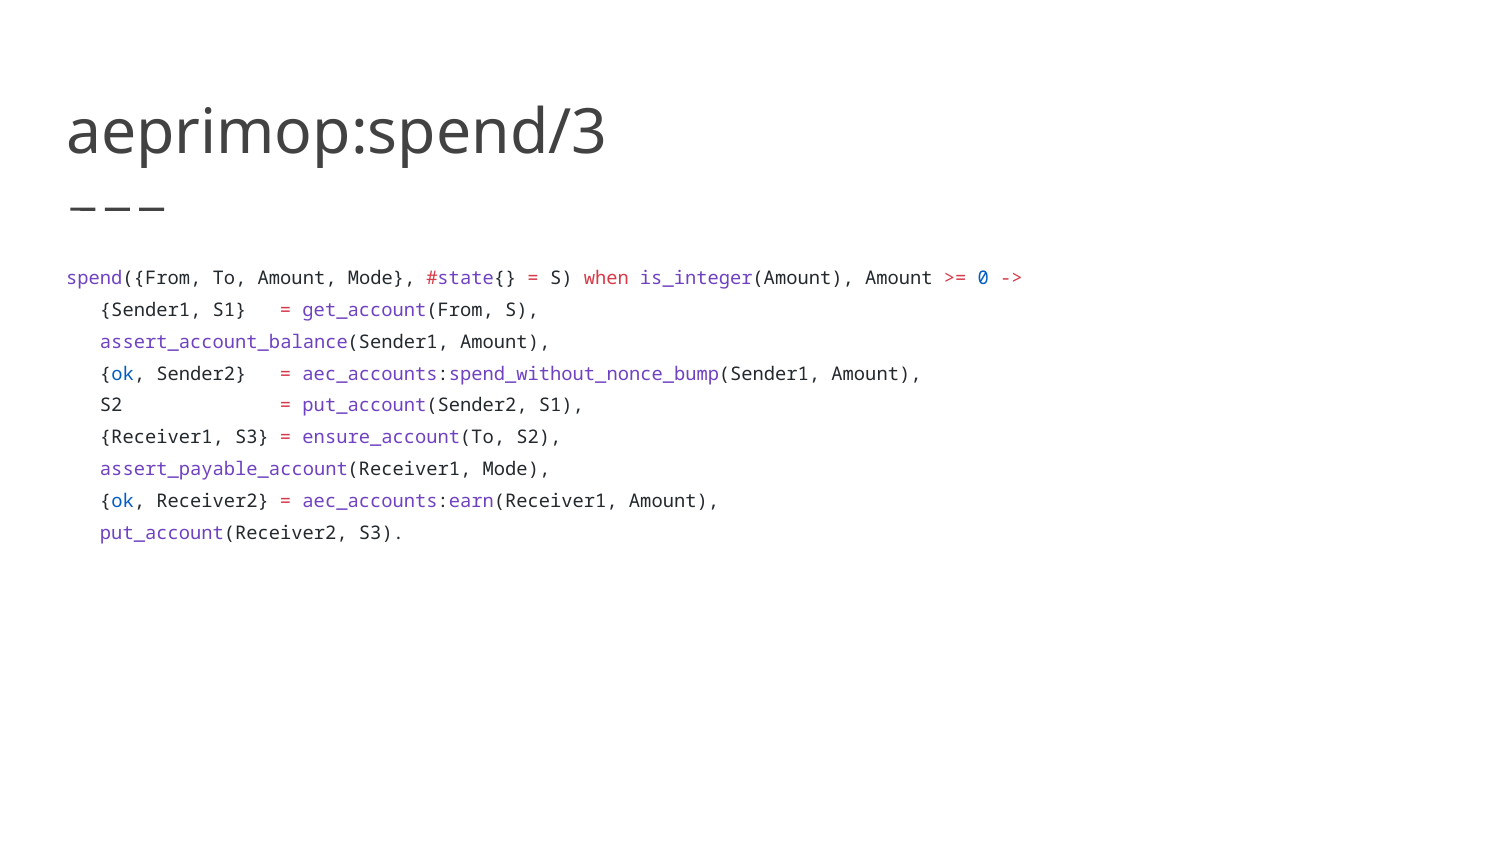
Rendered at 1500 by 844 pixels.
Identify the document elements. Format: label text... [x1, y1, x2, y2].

title aeprimop:spend/3 [51, 61, 1449, 182]
list spend({From, To, Amount, Mode}, #state{} = S) when is_integer(Amount), Amount >= 0 -> {Sender1, S1} = get_account(From, S), assert_account_balance(Sender1, Amount), {ok, Sender2} = aec_accounts:spend_without_nonce_bump(Sender1, Amount), S2 = put_account(Sender2, S1), {Receiver1, S3} = ensure_account(To, S2), assert_payable_account(Receiver1, Mode), {ok, Receiver2} = aec_accounts:earn(Receiver1, Amount), put_account(Receiver2, S3). [51, 240, 1449, 750]
